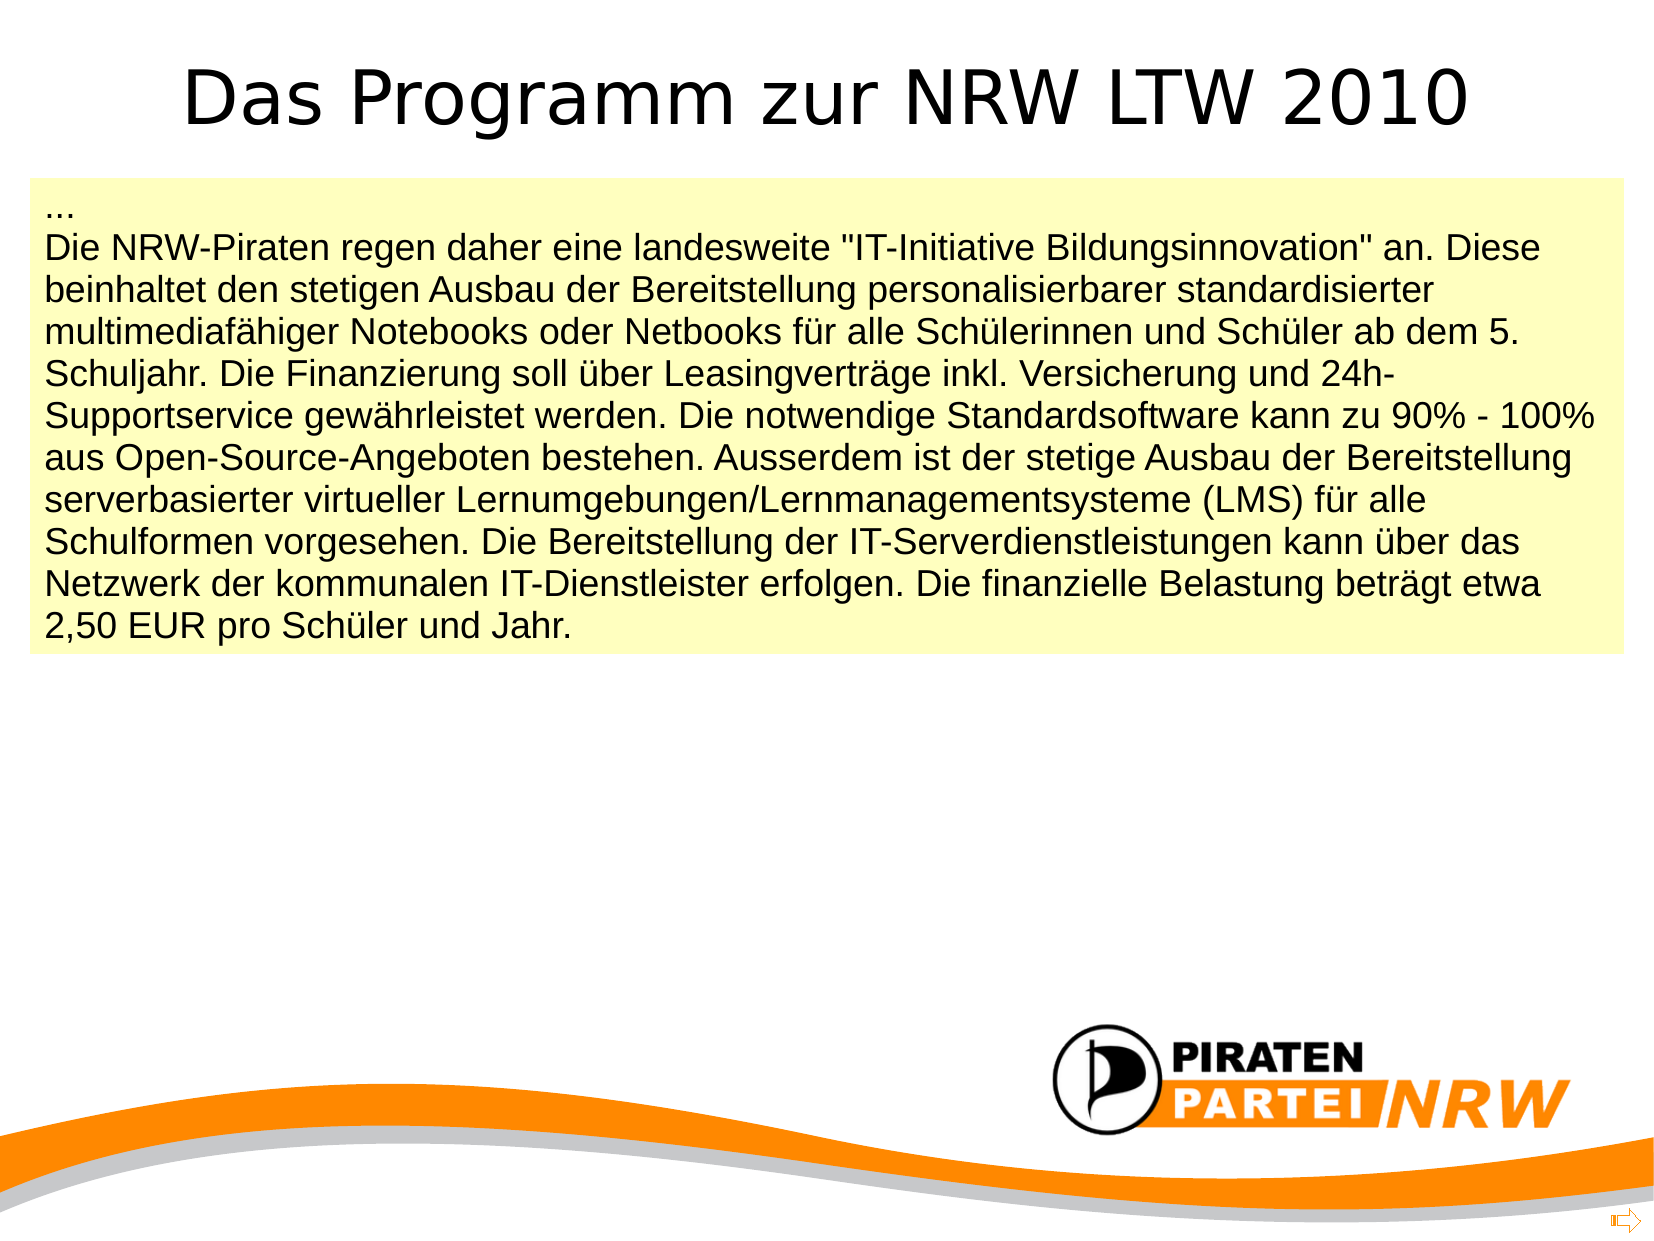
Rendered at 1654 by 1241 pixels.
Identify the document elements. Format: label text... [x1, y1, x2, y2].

table_header ... Die NRW-Piraten regen daher eine landesweite "IT-Initiative Bildungsinnovation" an. Diese beinhaltet den stetigen Ausbau der Bereitstellung personalisierbarer standardisierter multimediafähiger Notebooks oder Netbooks für alle Schülerinnen und Schüler ab dem 5. Schuljahr. Die Finanzierung soll über Leasingverträge inkl. Versicherung und 24h-Supportservice gewährleistet werden. Die notwendige Standardsoftware kann zu 90% - 100% aus Open-Source-Angeboten bestehen. Ausserdem ist der stetige Ausbau der Bereitstellung serverbasierter virtueller Lernumgebungen/Lernmanagementsysteme (LMS) für alle Schulformen vorgesehen. Die Bereitstellung der IT-Serverdienstleistungen kann über das Netzwerk der kommunalen IT-Dienstleister erfolgen. Die finanzielle Belastung beträgt etwa 2,50 EUR pro Schüler und Jahr. [30, 178, 1624, 654]
picture [1045, 1021, 1579, 1140]
title Das Programm zur NRW LTW 2010 [82, 54, 1571, 143]
